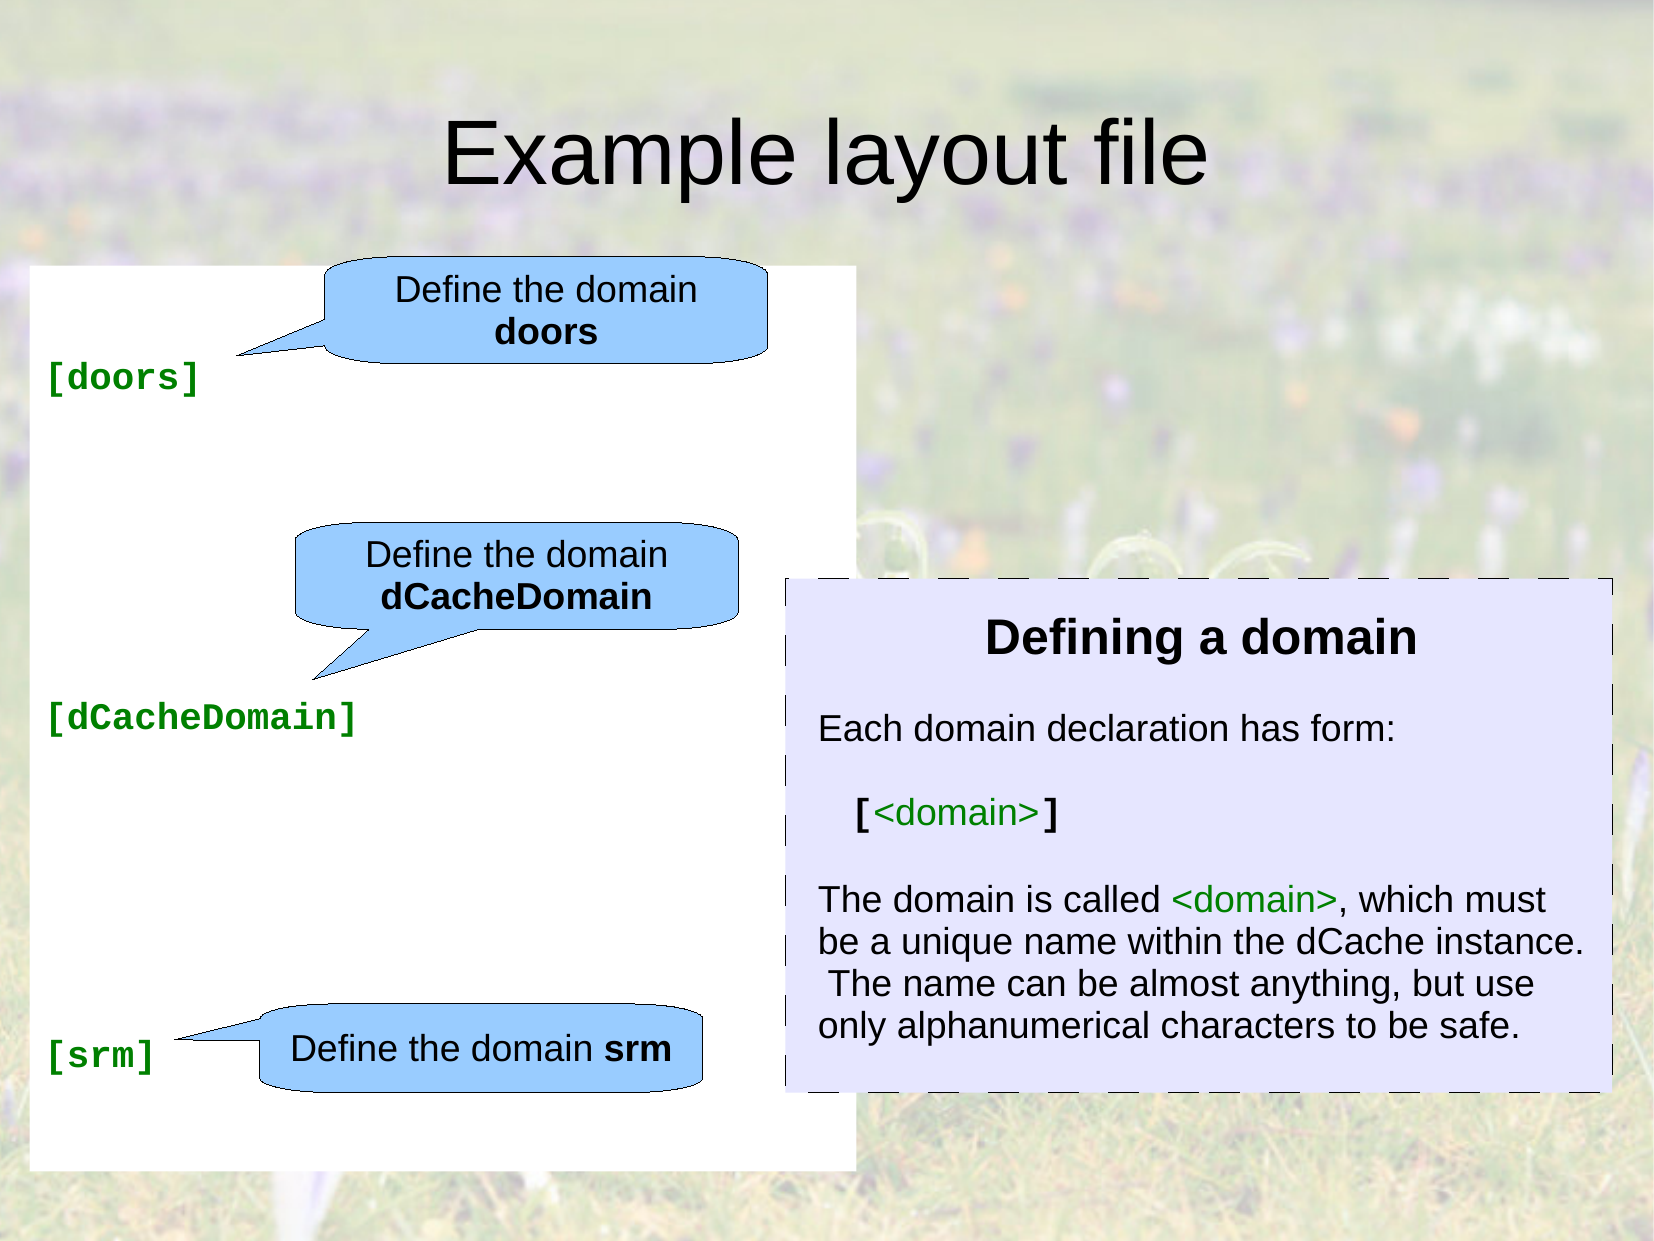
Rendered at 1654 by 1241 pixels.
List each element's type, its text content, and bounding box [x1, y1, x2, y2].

text_box Defining a domain Each domain declaration has form: [<domain>] The domain is called <domain>, which must be a unique name within the dCache instance. The name can be almost anything, but use only alphanumerical characters to be safe. [803, 602, 1601, 1055]
text_box [785, 578, 1613, 1093]
text_box Define the domain srm [174, 1003, 703, 1093]
text_box Define the domain doors [236, 256, 768, 364]
text_box Define the domain dCacheDomain [295, 522, 739, 680]
title Example layout file [82, 49, 1571, 257]
picture [0, 0, 1654, 1241]
text_box [doors] [dCacheDomain] [srm] [29, 265, 857, 1172]
